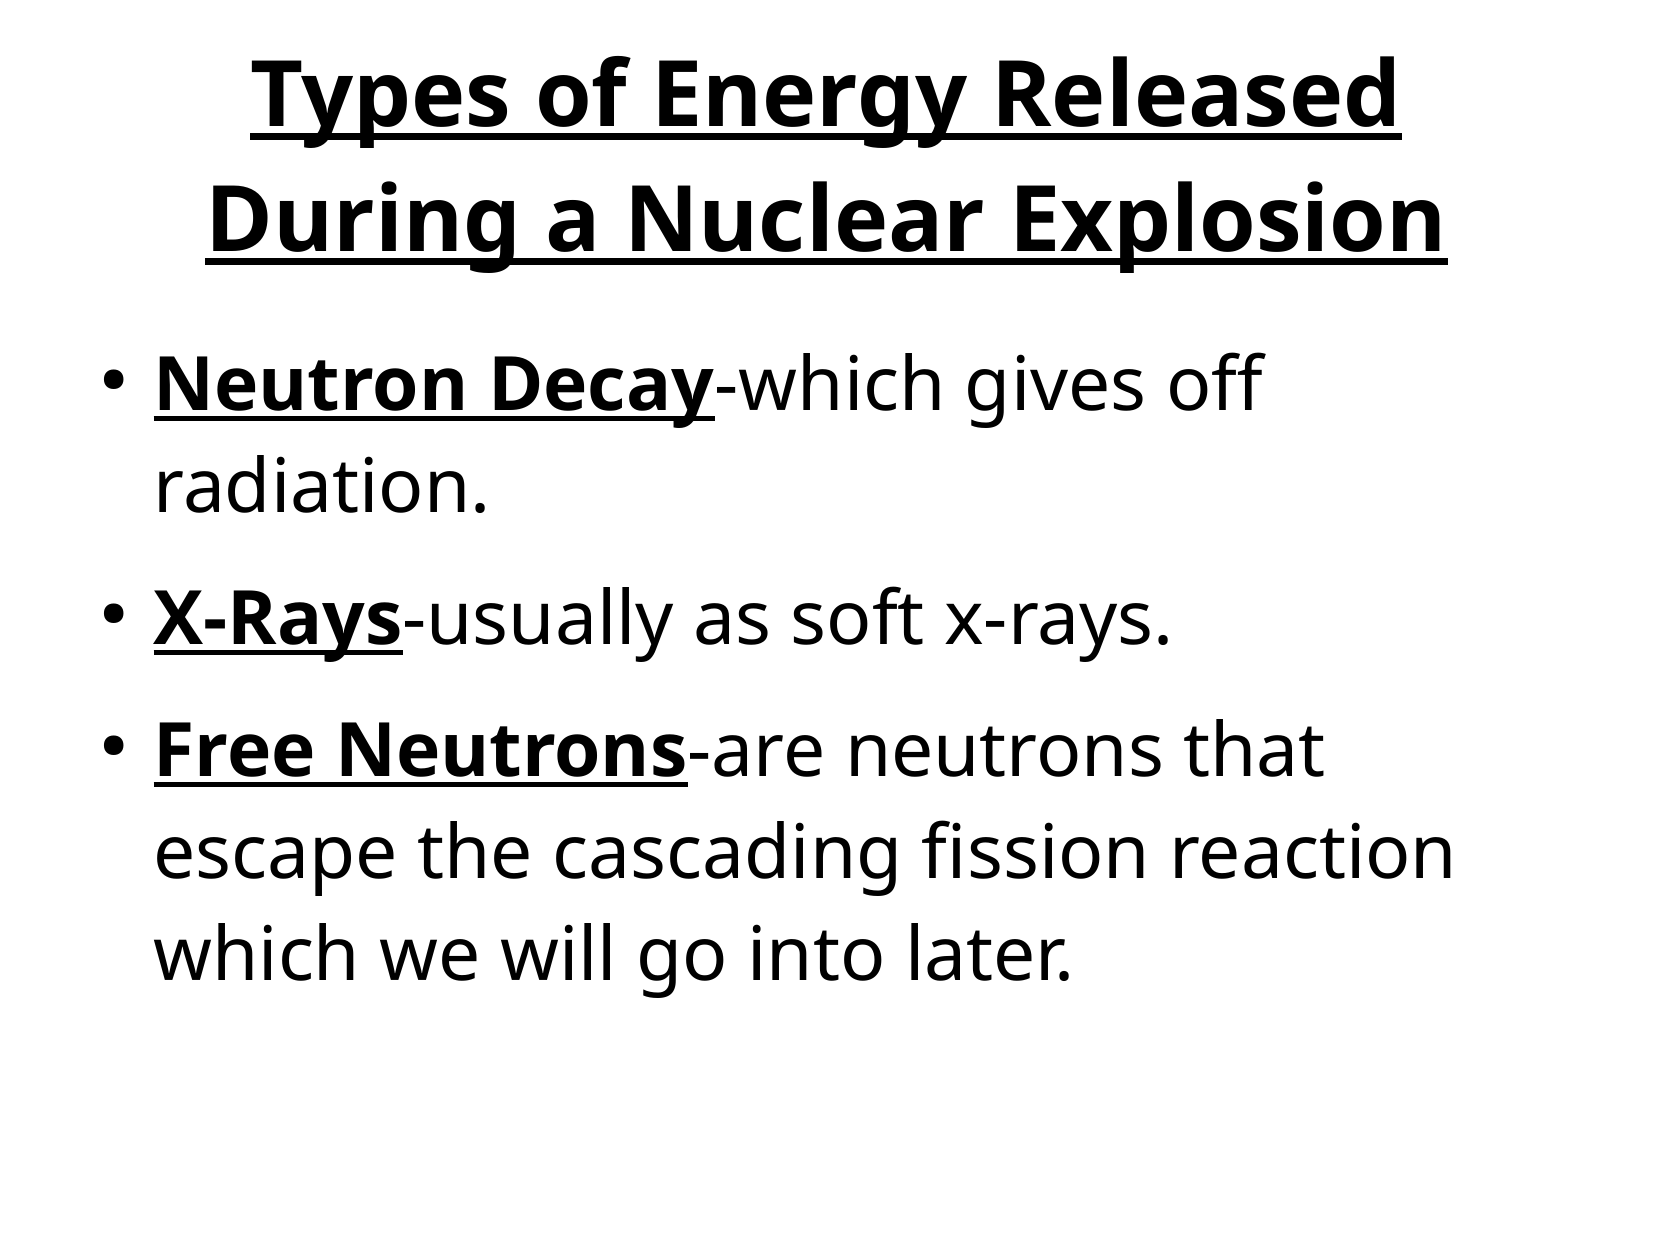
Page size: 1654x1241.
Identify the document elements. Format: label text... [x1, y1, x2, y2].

list Neutron Decay-which gives off radiation. X-Rays-usually as soft x-rays. Free Neutrons-are neutrons that escape the cascading fission reaction which we will go into later. [82, 330, 1571, 1010]
title Types of Energy Released During a Nuclear Explosion [82, 44, 1571, 262]
